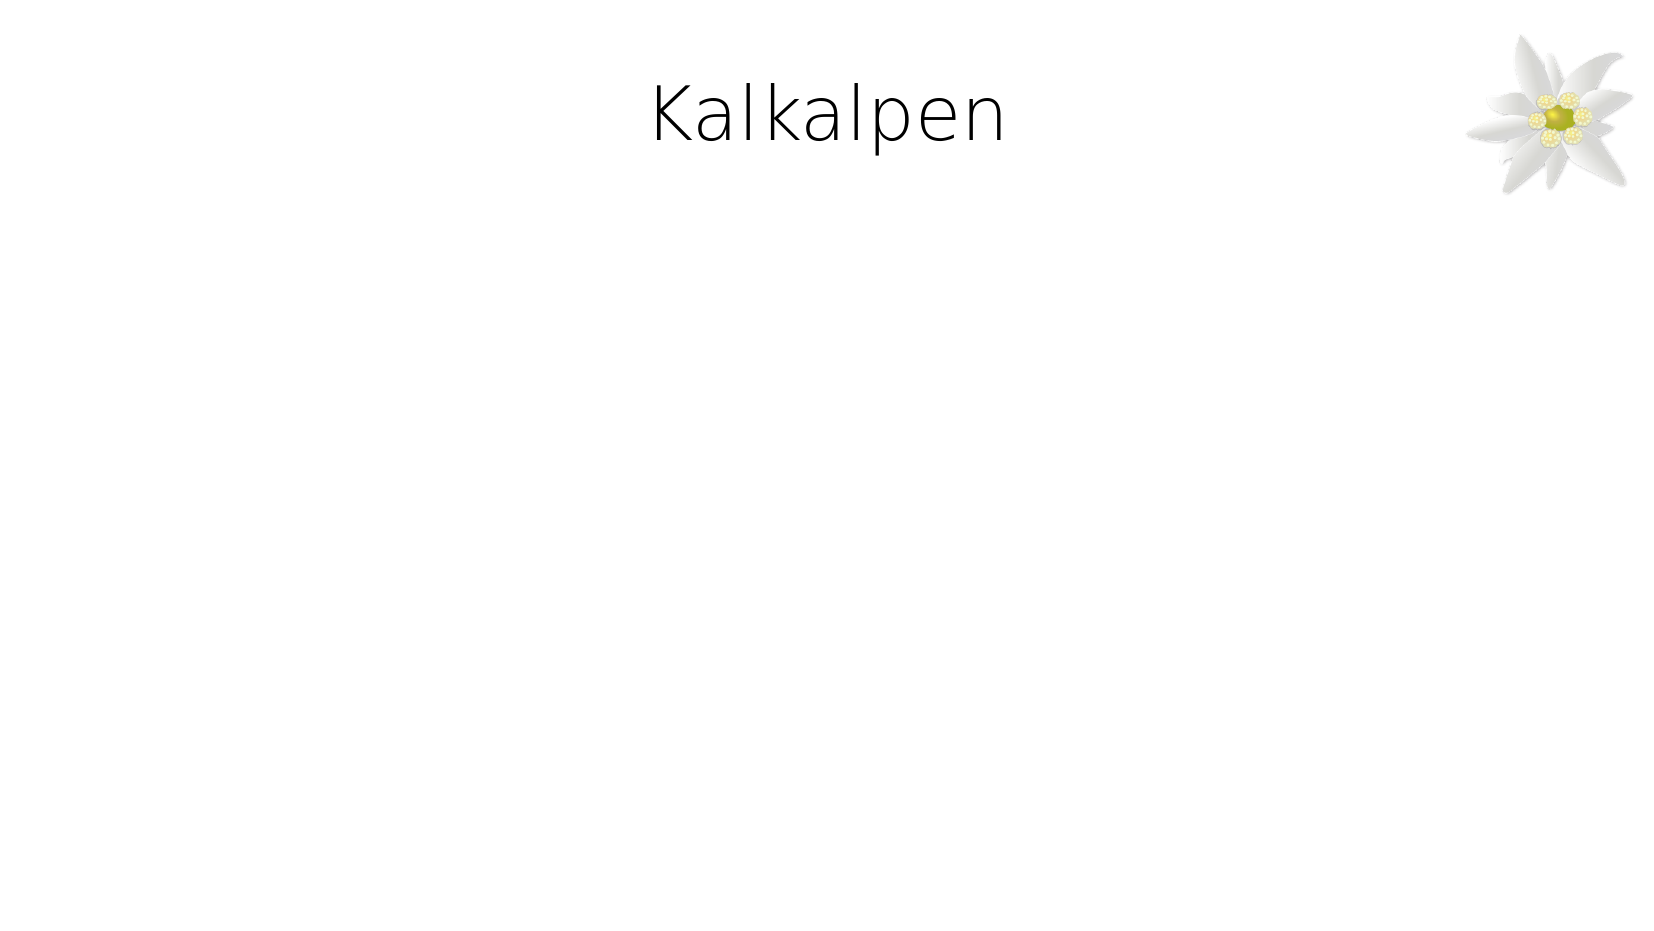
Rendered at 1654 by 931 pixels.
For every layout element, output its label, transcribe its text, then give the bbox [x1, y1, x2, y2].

picture [1460, 29, 1638, 200]
title Kalkalpen [82, 37, 1571, 193]
